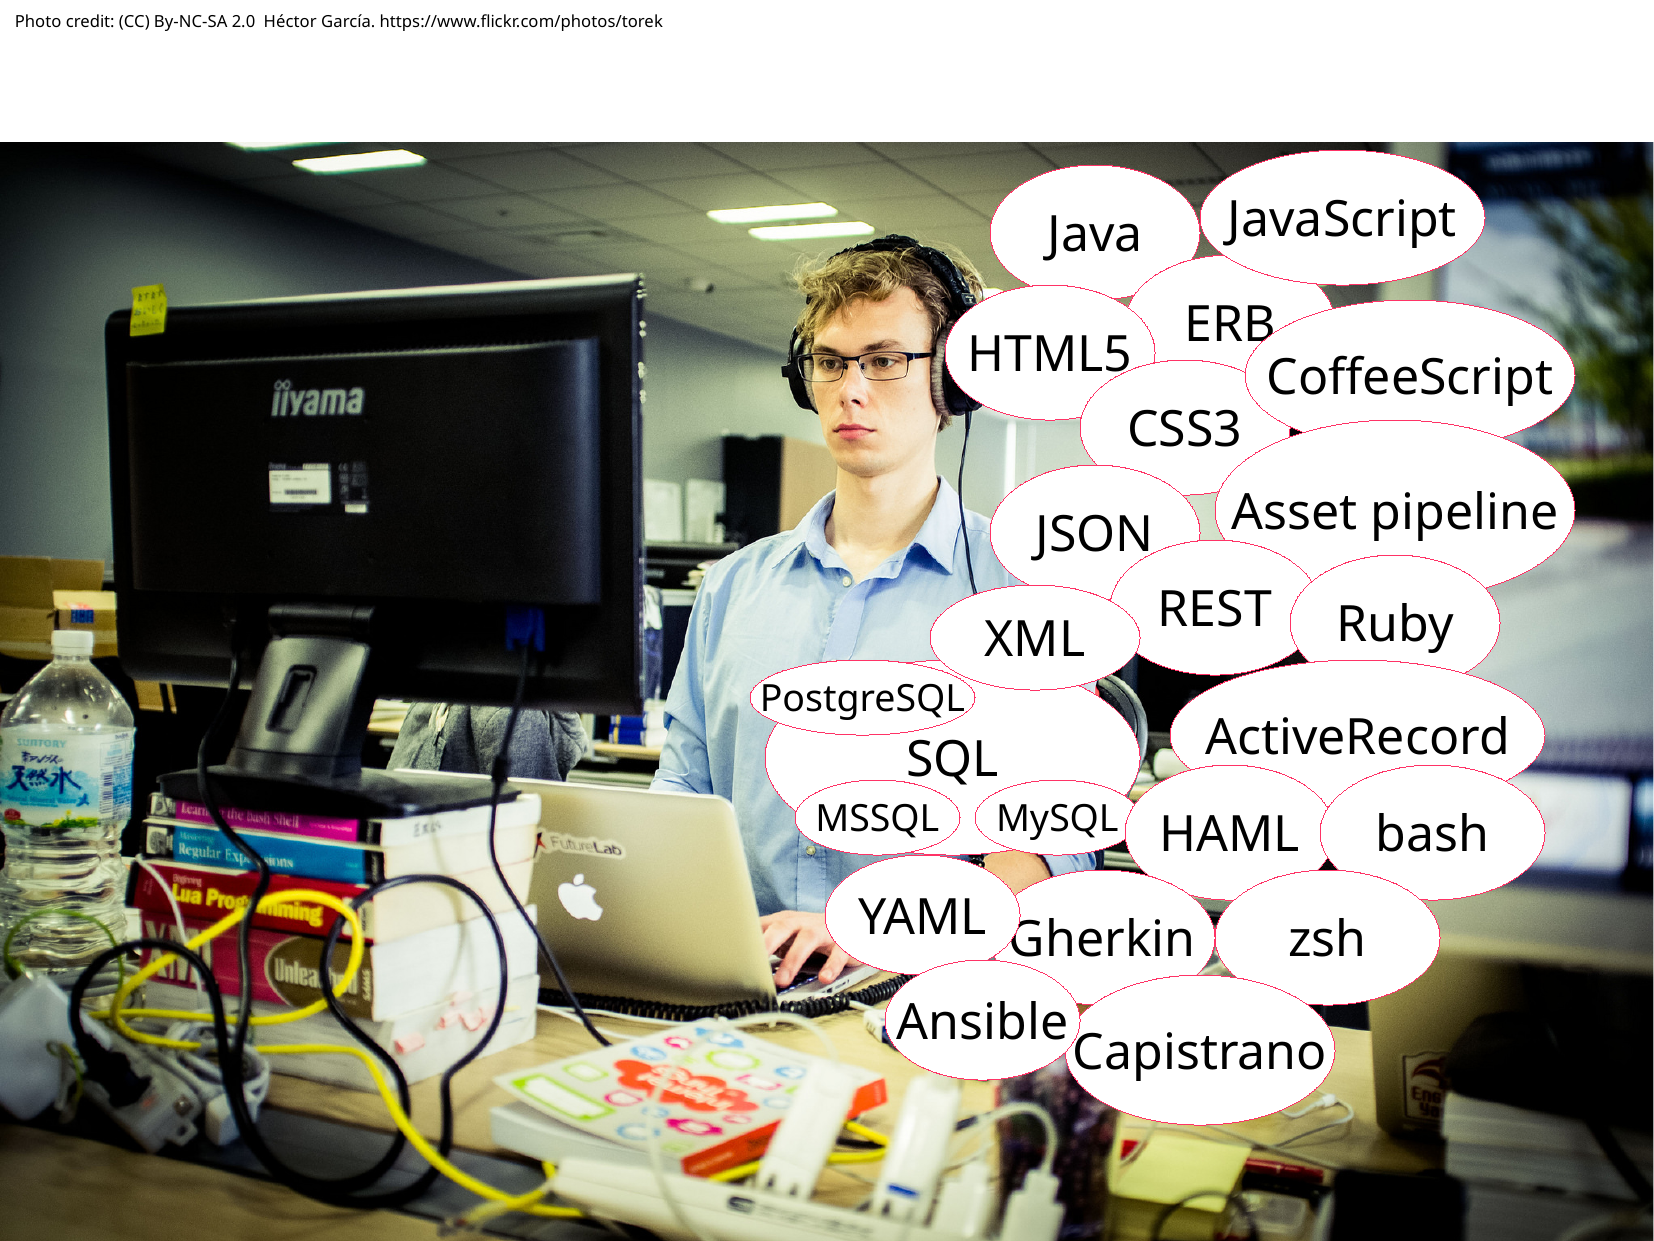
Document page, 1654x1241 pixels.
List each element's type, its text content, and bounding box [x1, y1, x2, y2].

text_box CoffeeScript [1245, 300, 1576, 437]
text_box Photo credit: (CC) By-NC-SA 2.0 Héctor García. https://www.flickr.com/photos/torek [0, 1, 659, 76]
text_box CSS3 [1080, 360, 1291, 496]
text_box zsh [1215, 870, 1441, 1006]
text_box bash [1320, 765, 1546, 901]
text_box MSSQL [795, 780, 961, 856]
text_box JavaScript [1200, 150, 1486, 286]
text_box ActiveRecord [1170, 660, 1546, 806]
text_box HAML [1125, 765, 1328, 901]
text_box SQL [765, 660, 1141, 856]
text_box Asset pipeline [1215, 420, 1576, 588]
text_box ERB [1252, 309, 1267, 320]
text_box JSON [990, 465, 1201, 600]
text_box Ansible [885, 960, 1081, 1081]
text_box ERB [1252, 324, 1268, 337]
text_box MySQL [975, 780, 1134, 856]
picture [0, 142, 1654, 1241]
text_box XML [930, 585, 1141, 691]
text_box YAML [825, 855, 1021, 975]
text_box Ruby [1290, 555, 1501, 673]
text_box PostgreSQL [750, 660, 976, 736]
text_box Java [990, 165, 1201, 299]
text_box ERB [1128, 255, 1333, 371]
text_box Capistrano [1065, 975, 1336, 1126]
text_box Gherkin [994, 870, 1215, 1005]
text_box HTML5 [945, 285, 1156, 421]
text_box REST [1110, 540, 1312, 676]
